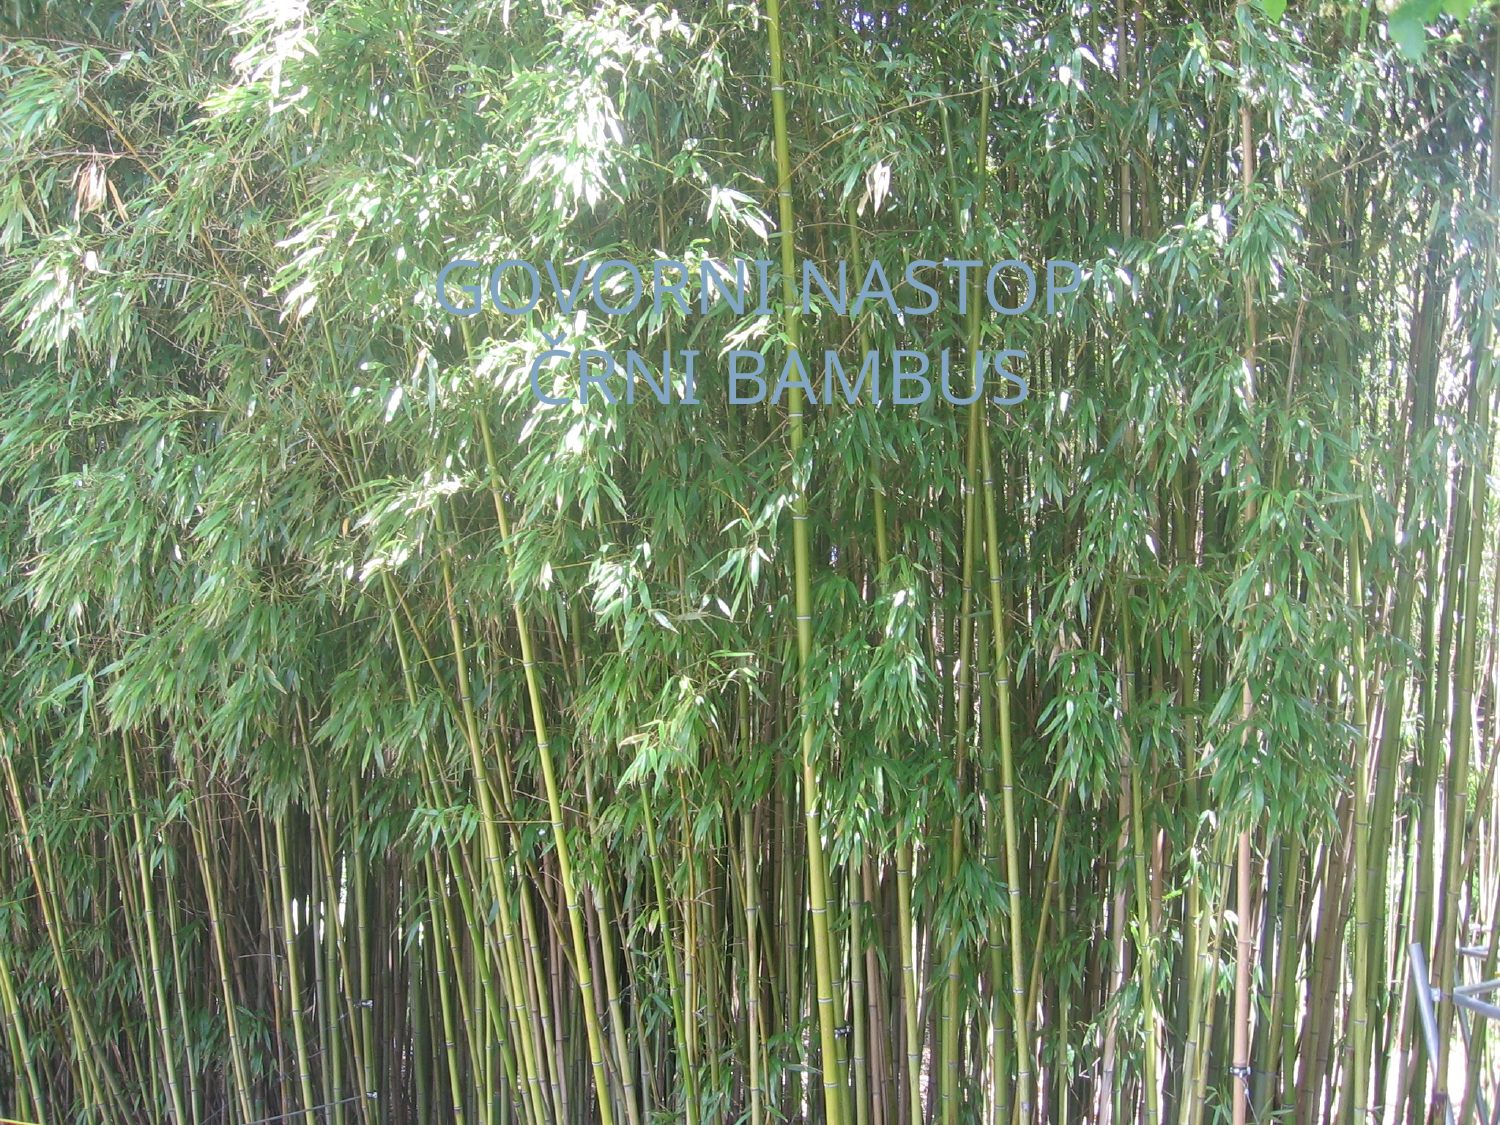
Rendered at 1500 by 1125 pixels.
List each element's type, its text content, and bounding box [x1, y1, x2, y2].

picture [0, 0, 1500, 1125]
text_box GOVORNI NASTOP ČRNI BAMBUS [147, 231, 1372, 516]
